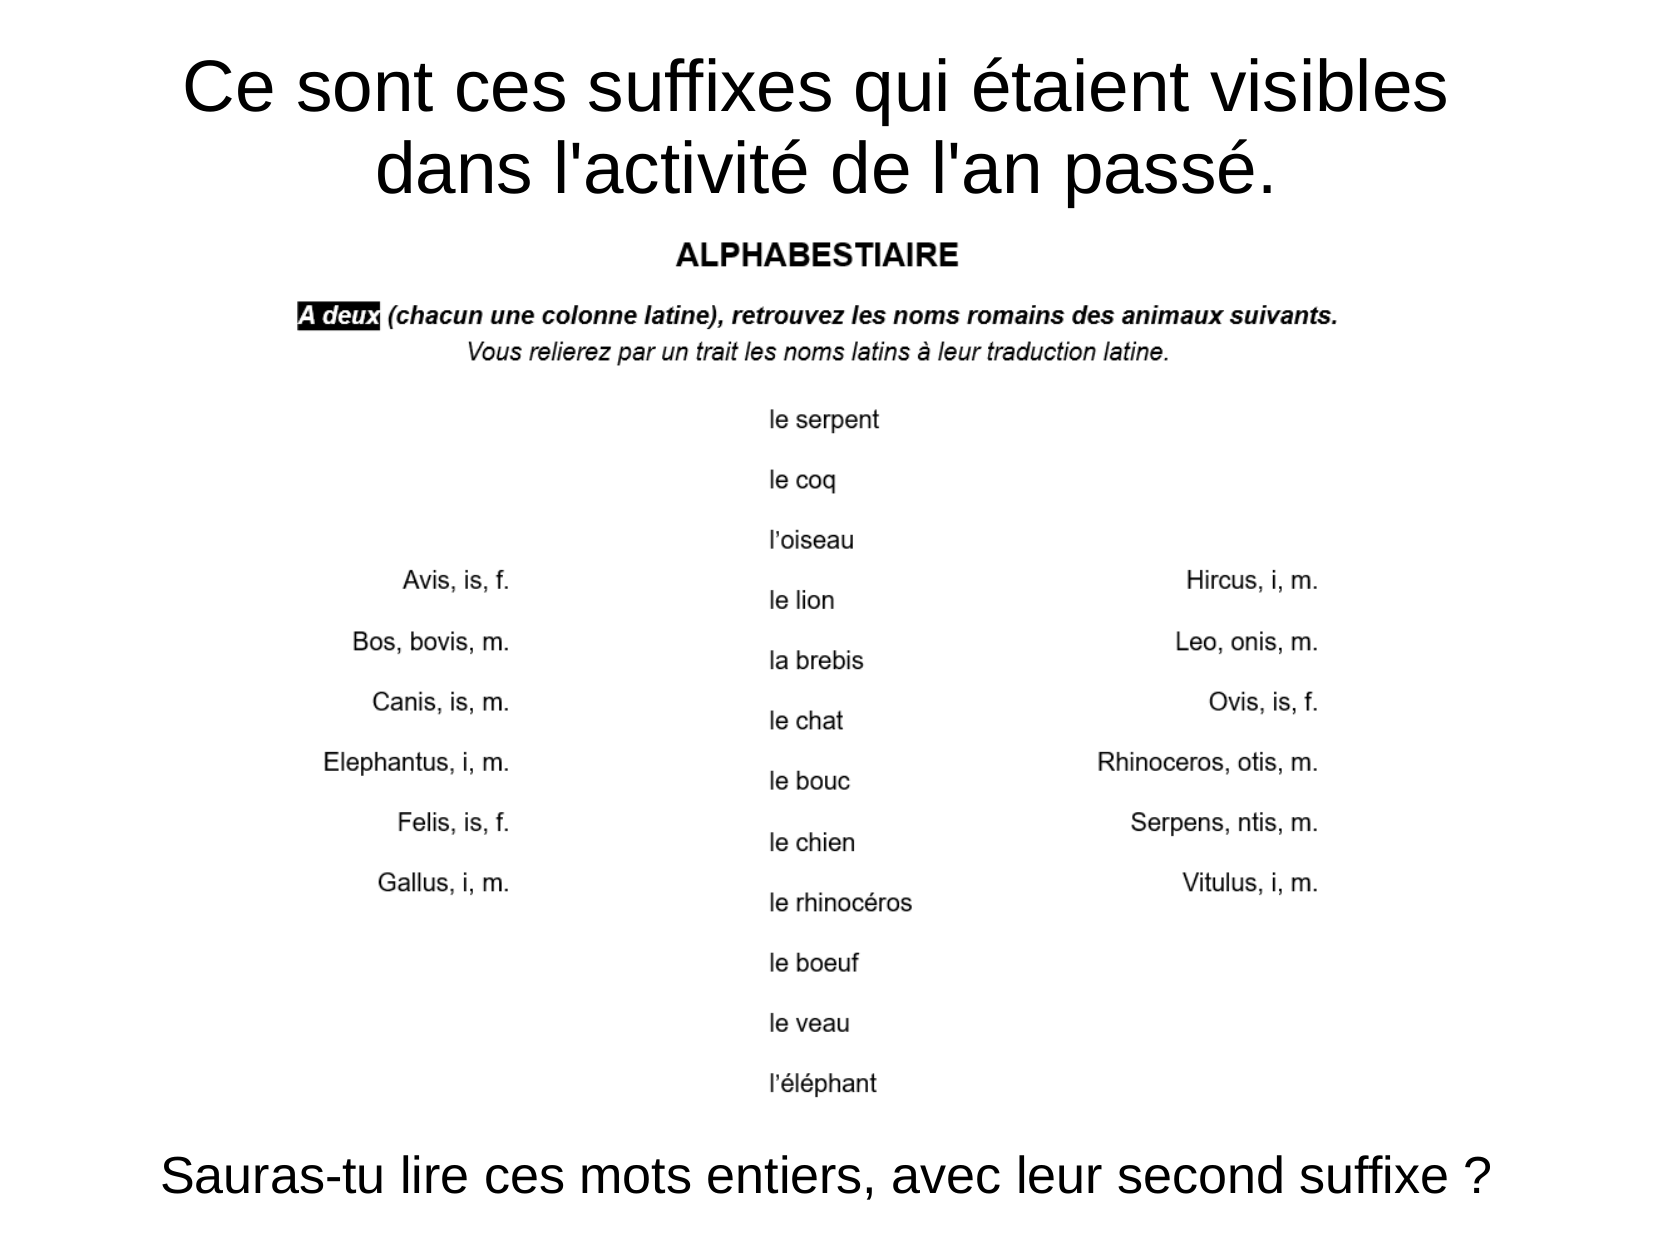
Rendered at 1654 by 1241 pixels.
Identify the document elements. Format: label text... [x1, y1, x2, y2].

title Ce sont ces suffixes qui étaient visibles dans l'activité de l'an passé. [82, 23, 1571, 231]
picture [271, 225, 1362, 1110]
title Sauras-tu lire ces mots entiers, avec leur second suffixe ? [82, 1110, 1571, 1241]
